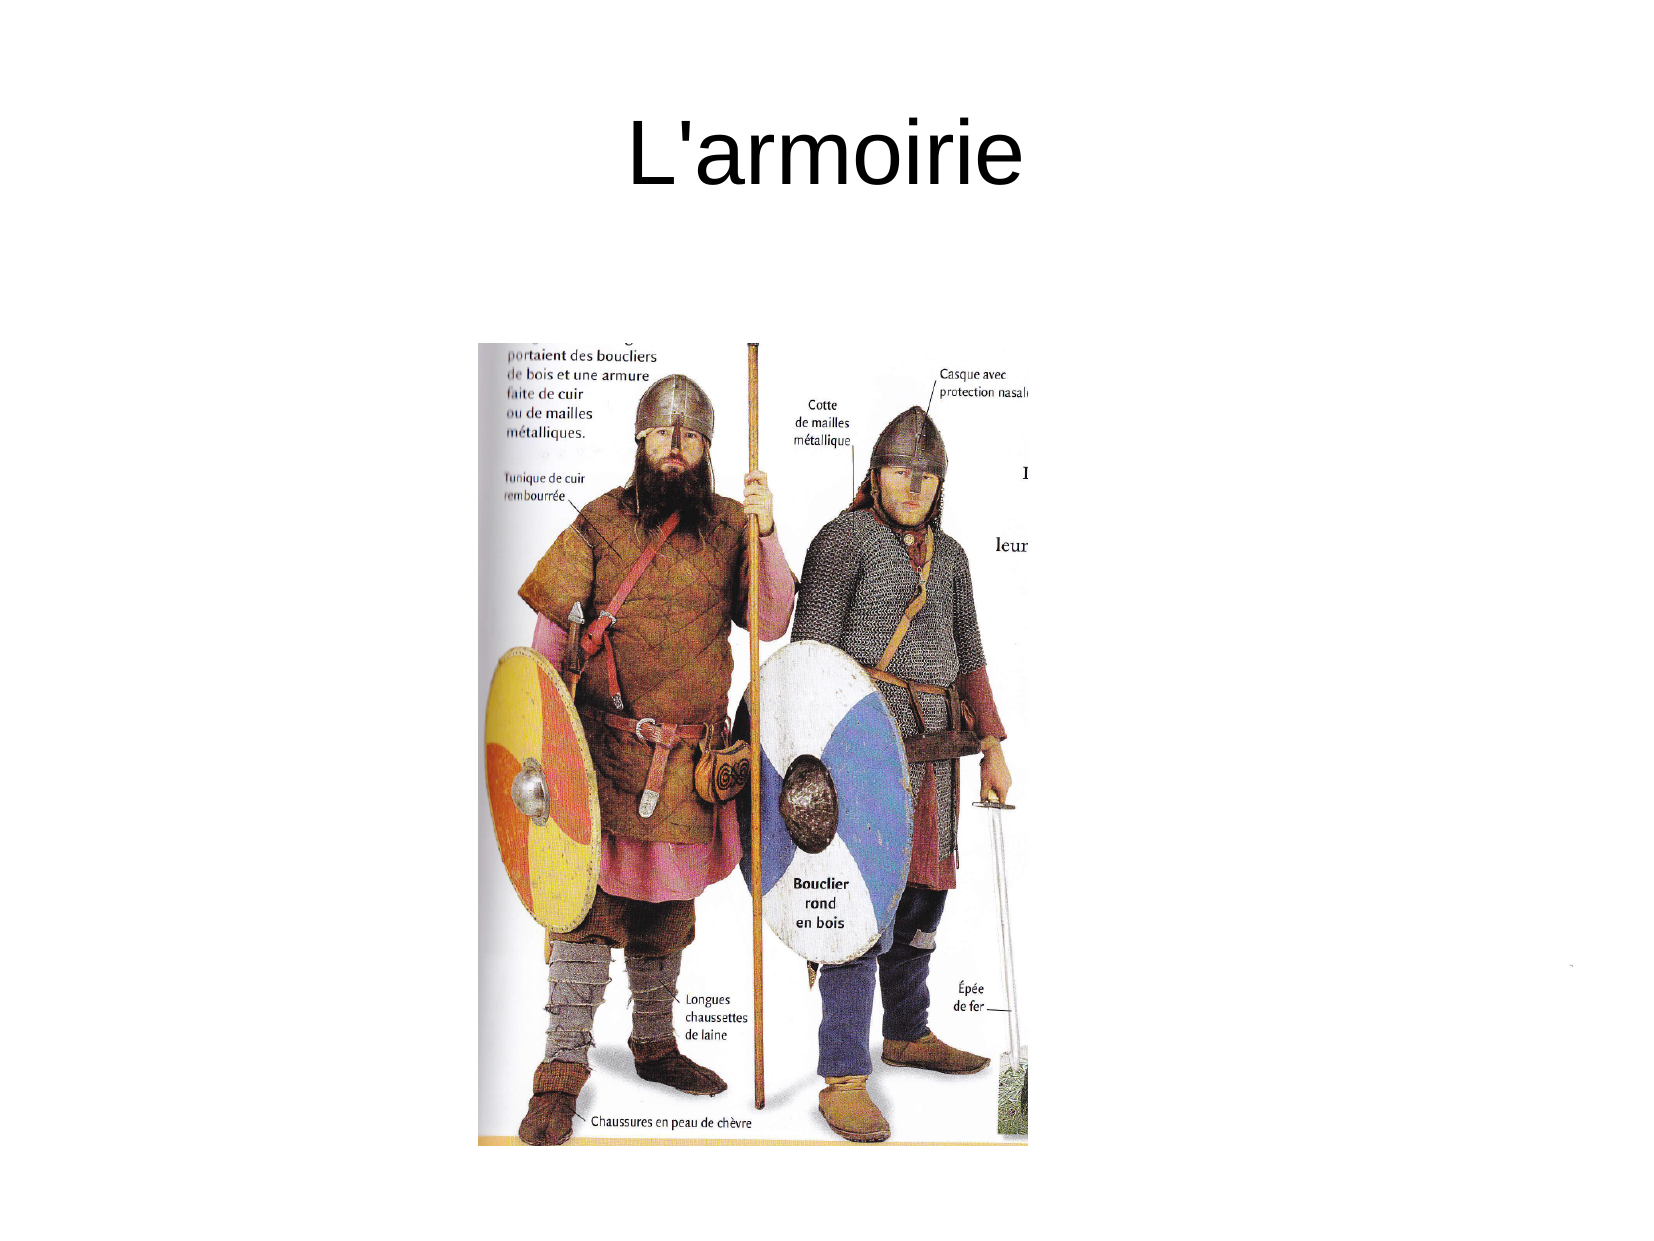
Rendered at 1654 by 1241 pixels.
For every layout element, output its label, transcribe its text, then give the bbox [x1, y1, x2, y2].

title L'armoirie [82, 49, 1571, 257]
picture [478, 343, 1028, 1146]
